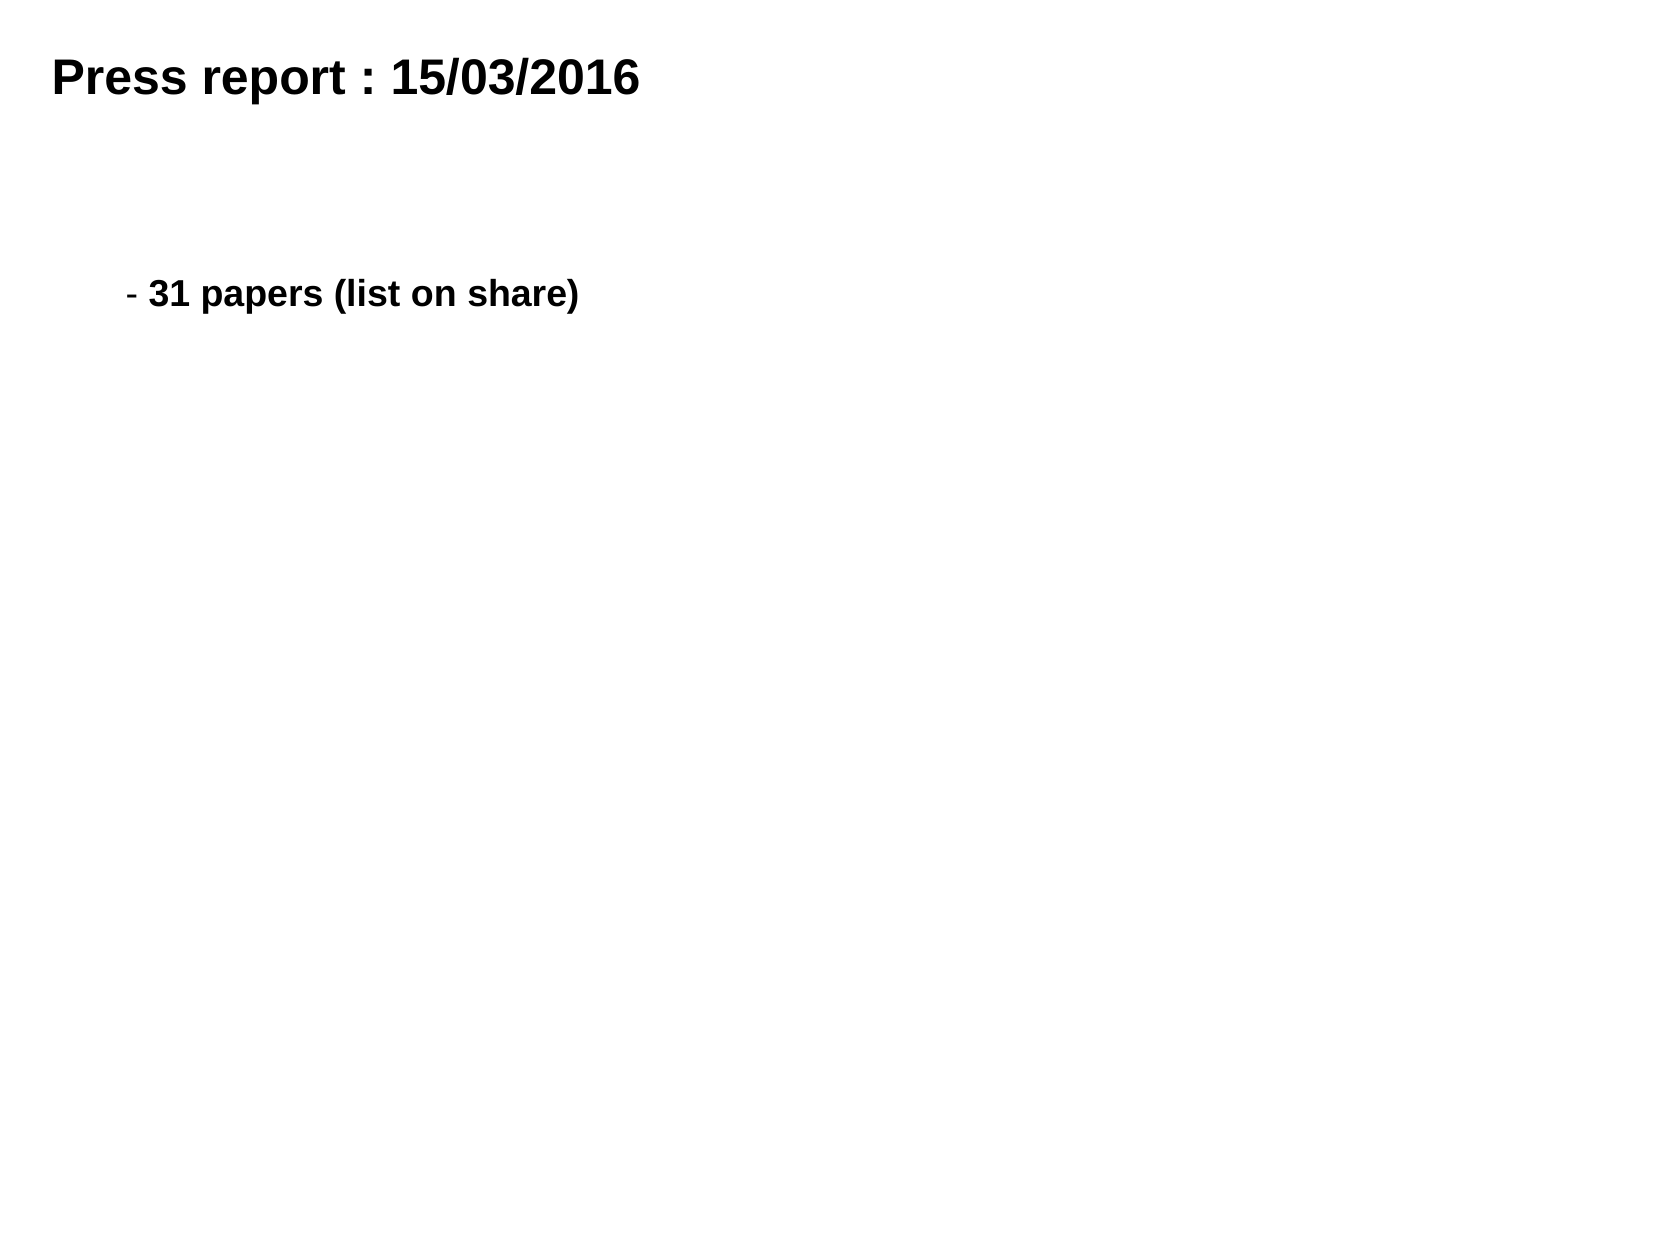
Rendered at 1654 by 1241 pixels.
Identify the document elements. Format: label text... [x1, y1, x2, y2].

text_box Press report : 15/03/2016 - 31 papers (list on share) [36, 41, 656, 323]
